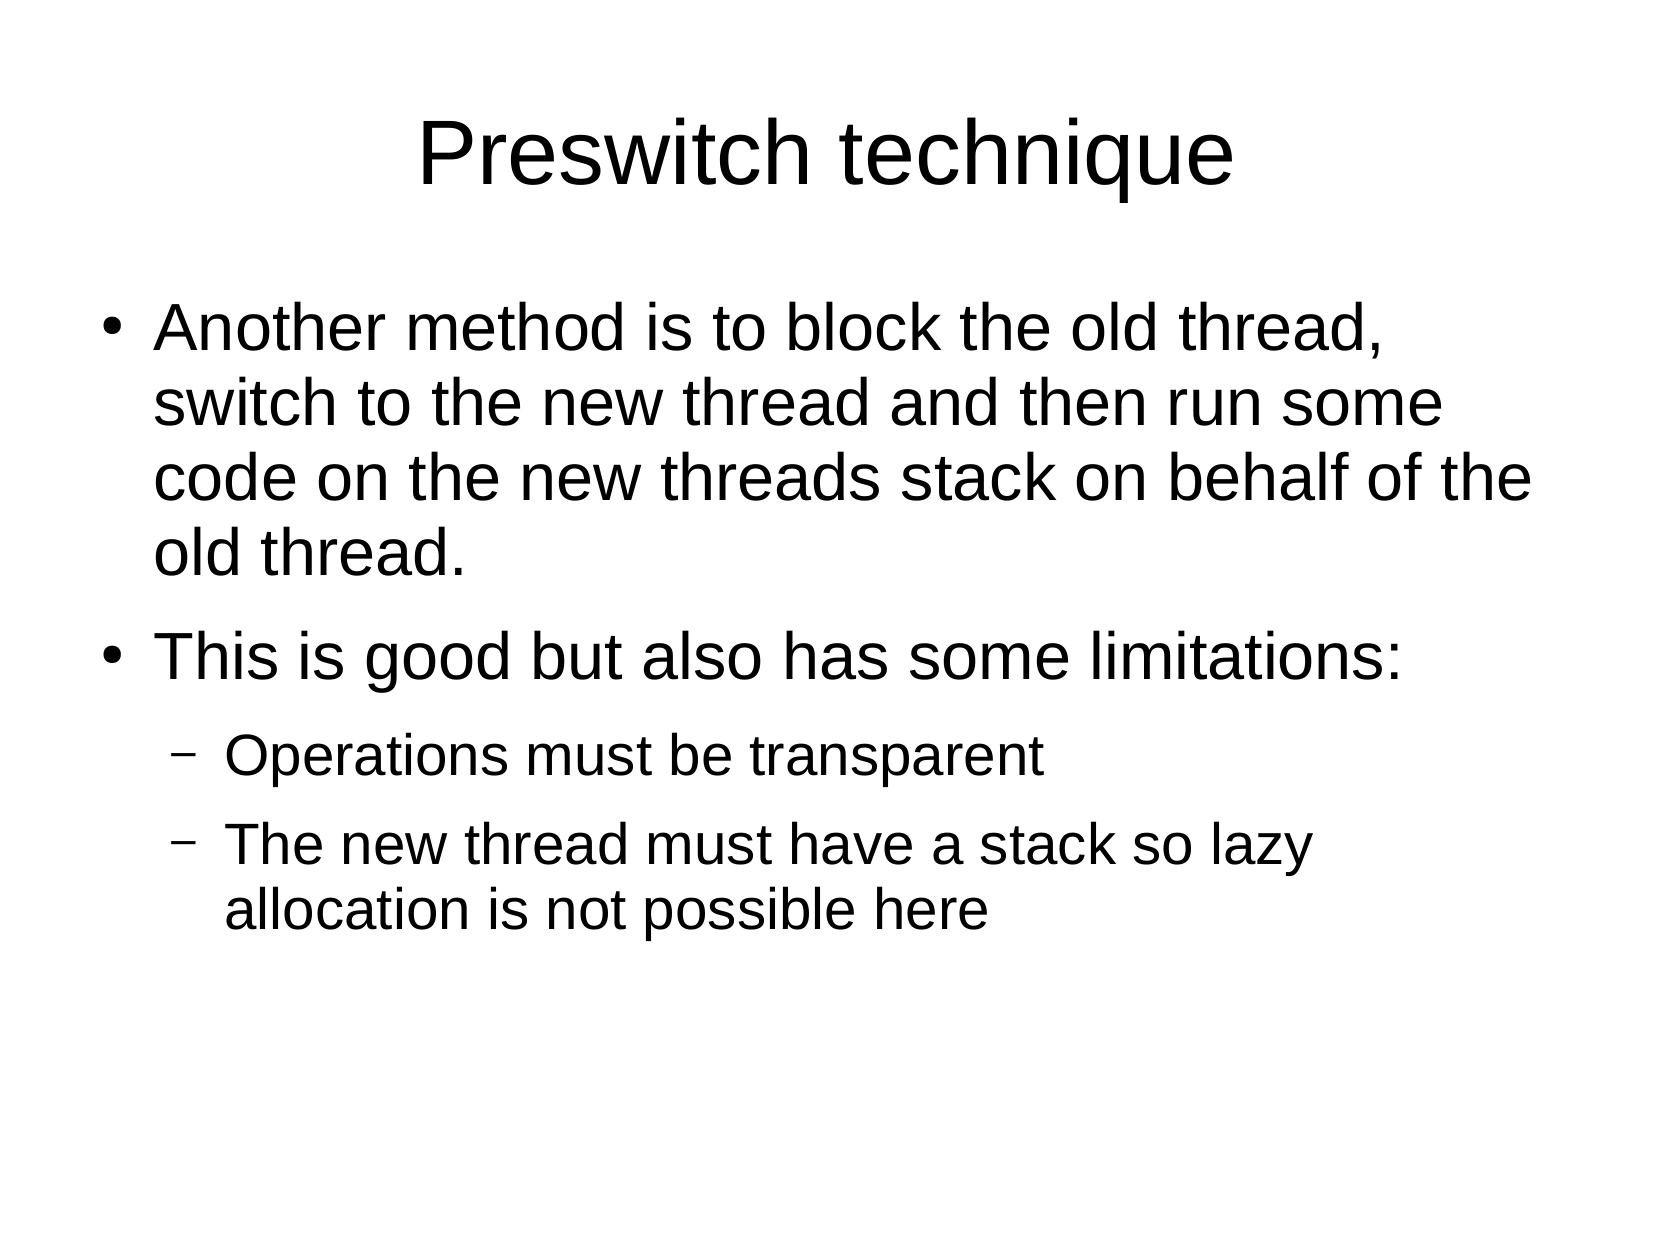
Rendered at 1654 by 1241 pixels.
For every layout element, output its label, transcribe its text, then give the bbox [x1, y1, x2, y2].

title Preswitch technique [82, 49, 1571, 257]
list Another method is to block the old thread, switch to the new thread and then run some code on the new threads stack on behalf of the old thread. This is good but also has some limitations: Operations must be transparent The new thread must have a stack so lazy allocation is not possible here [82, 290, 1571, 1010]
